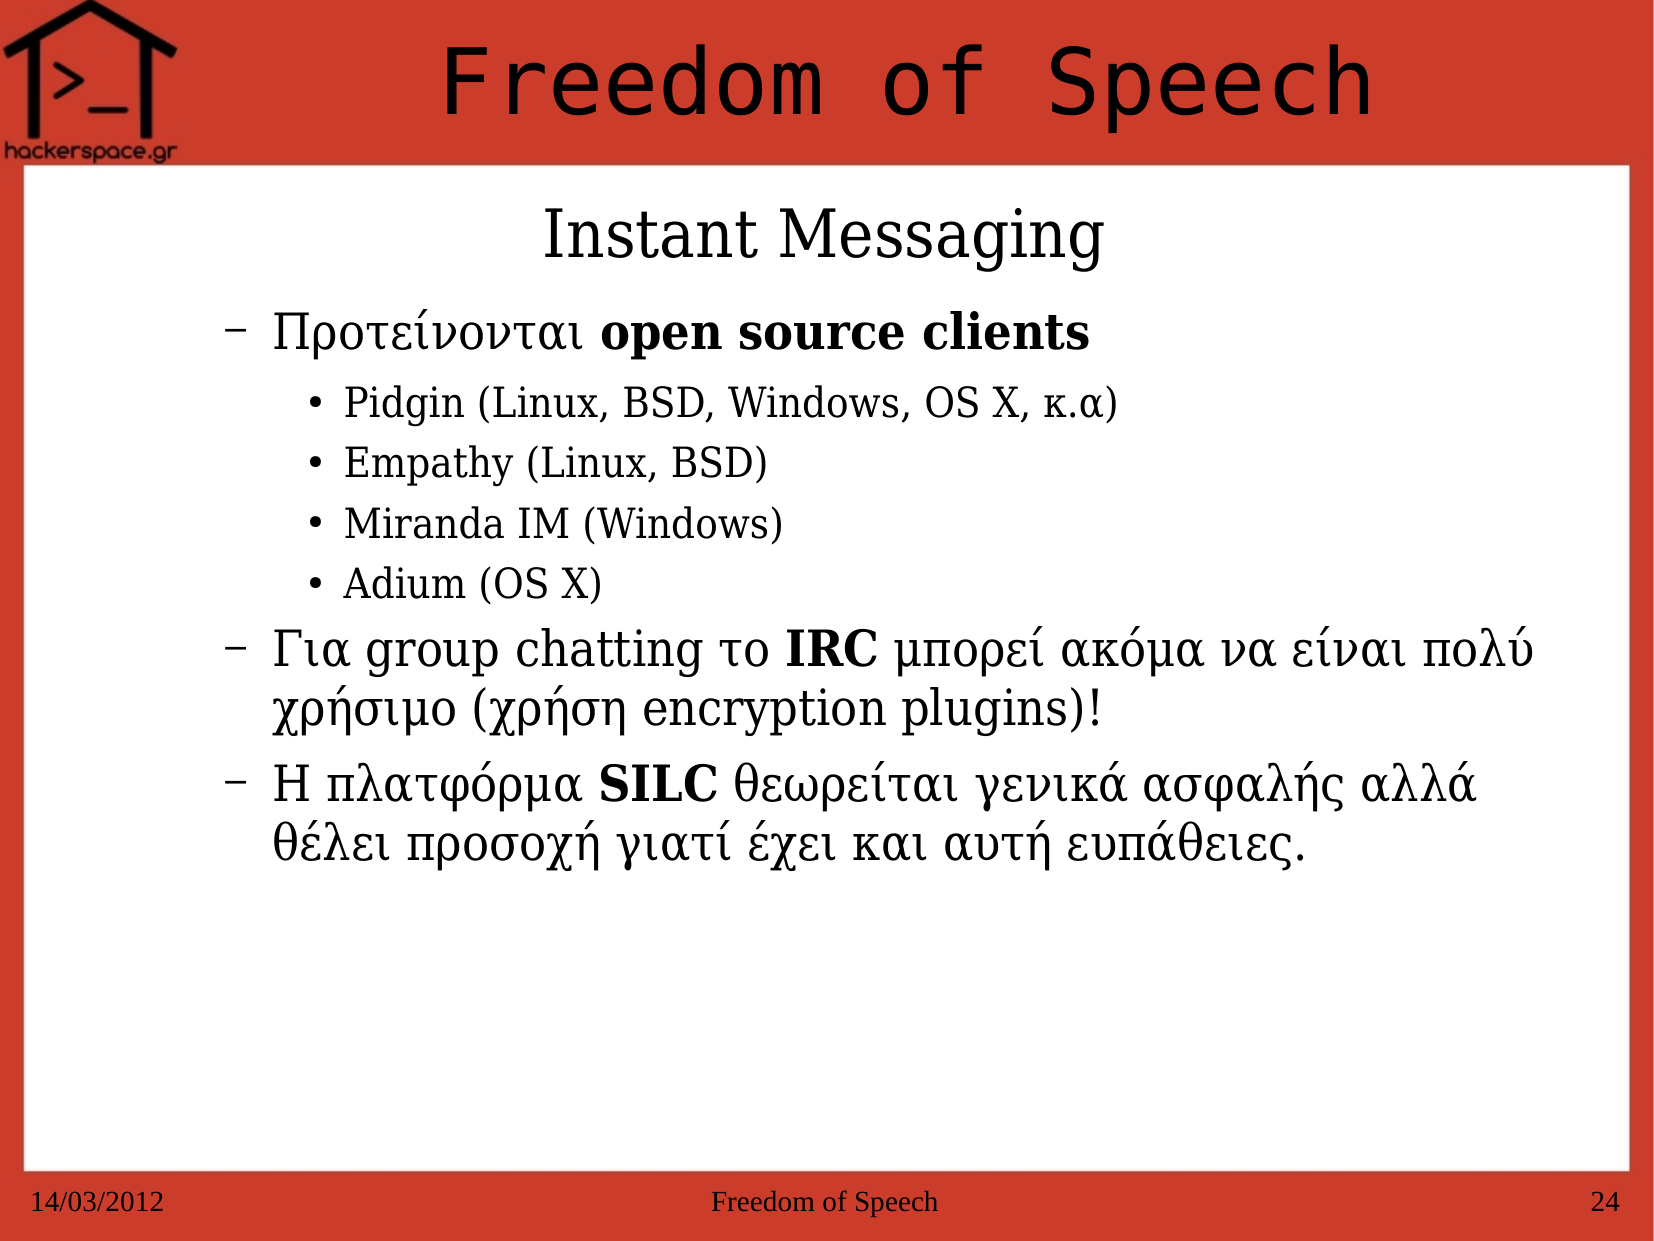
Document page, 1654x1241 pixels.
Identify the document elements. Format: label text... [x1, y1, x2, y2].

list Instant Messaging Προτείνονται open source clients Pidgin (Linux, BSD, Windows, OS X, κ.α) Empathy (Linux, BSD) Miranda IM (Windows) Adium (OS X) Για group chatting το IRC μπορεί ακόμα να είναι πολύ χρήσιμο (χρήση encryption plugins)! H πλατφόρμα SILC θεωρείται γενικά ασφαλής αλλά θέλει προσοχή γιατί έχει και αυτή ευπάθειες. [60, 195, 1591, 1141]
picture [0, 0, 1654, 1241]
title Freedom of Speech [195, 15, 1621, 151]
